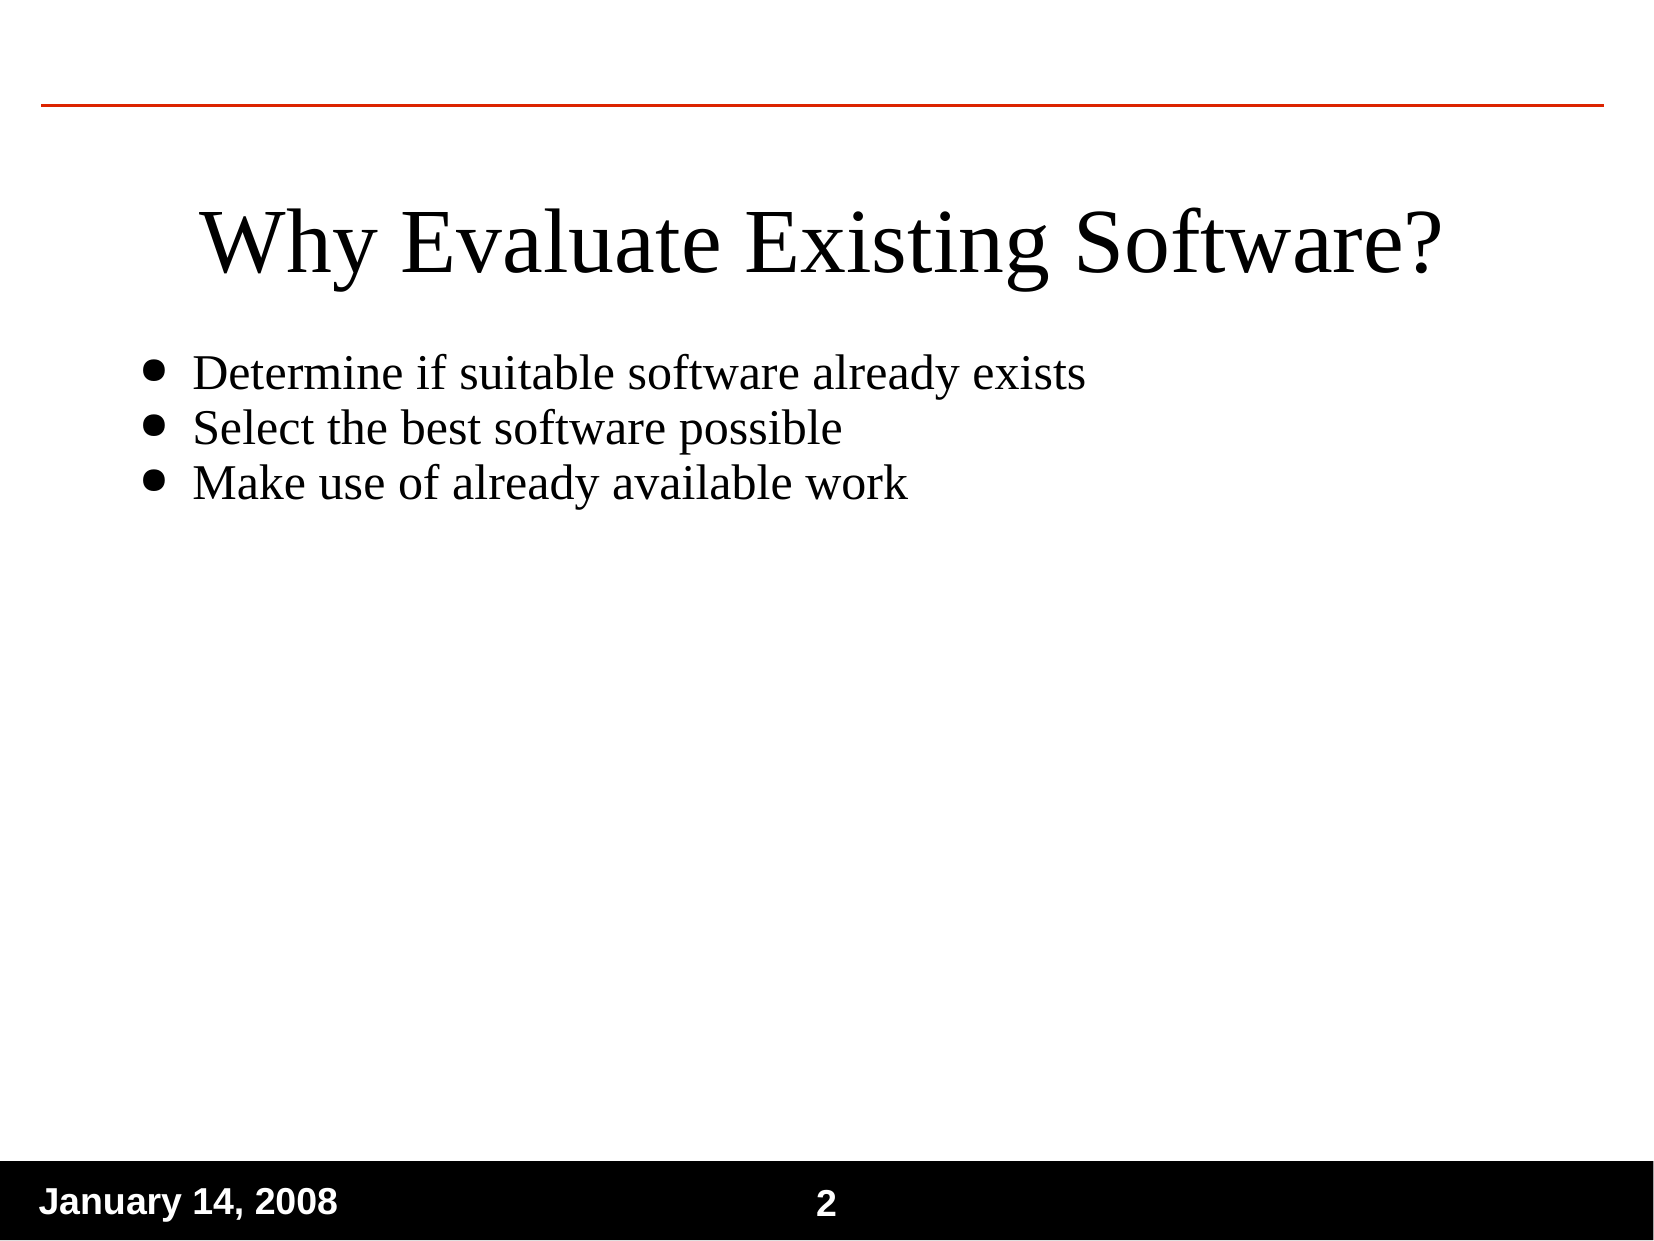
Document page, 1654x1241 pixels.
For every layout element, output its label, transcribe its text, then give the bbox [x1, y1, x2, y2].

title Why Evaluate Existing Software? [117, 137, 1530, 345]
list Determine if suitable software already exists Select the best software possible Make use of already available work [121, 344, 1534, 1127]
